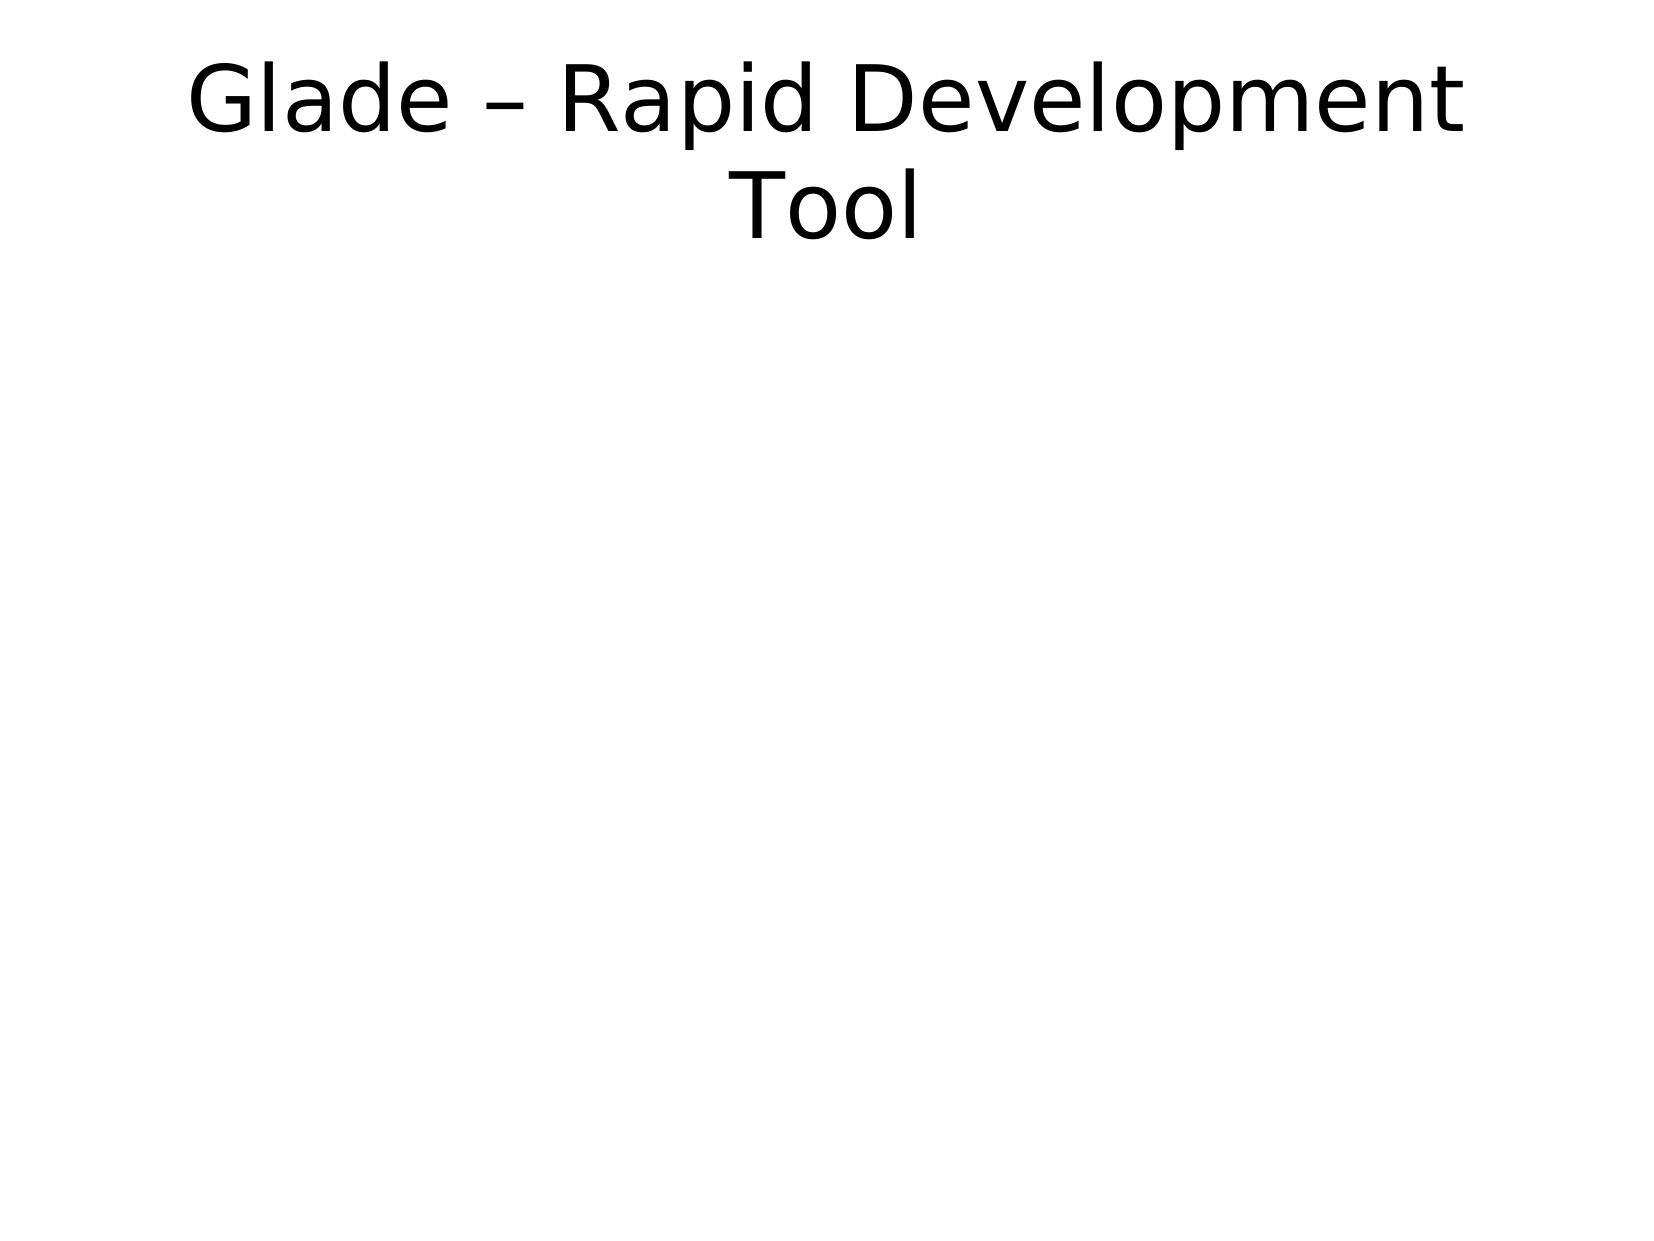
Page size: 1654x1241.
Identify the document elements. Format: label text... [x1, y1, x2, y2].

title Glade – Rapid Development Tool [82, 45, 1571, 261]
